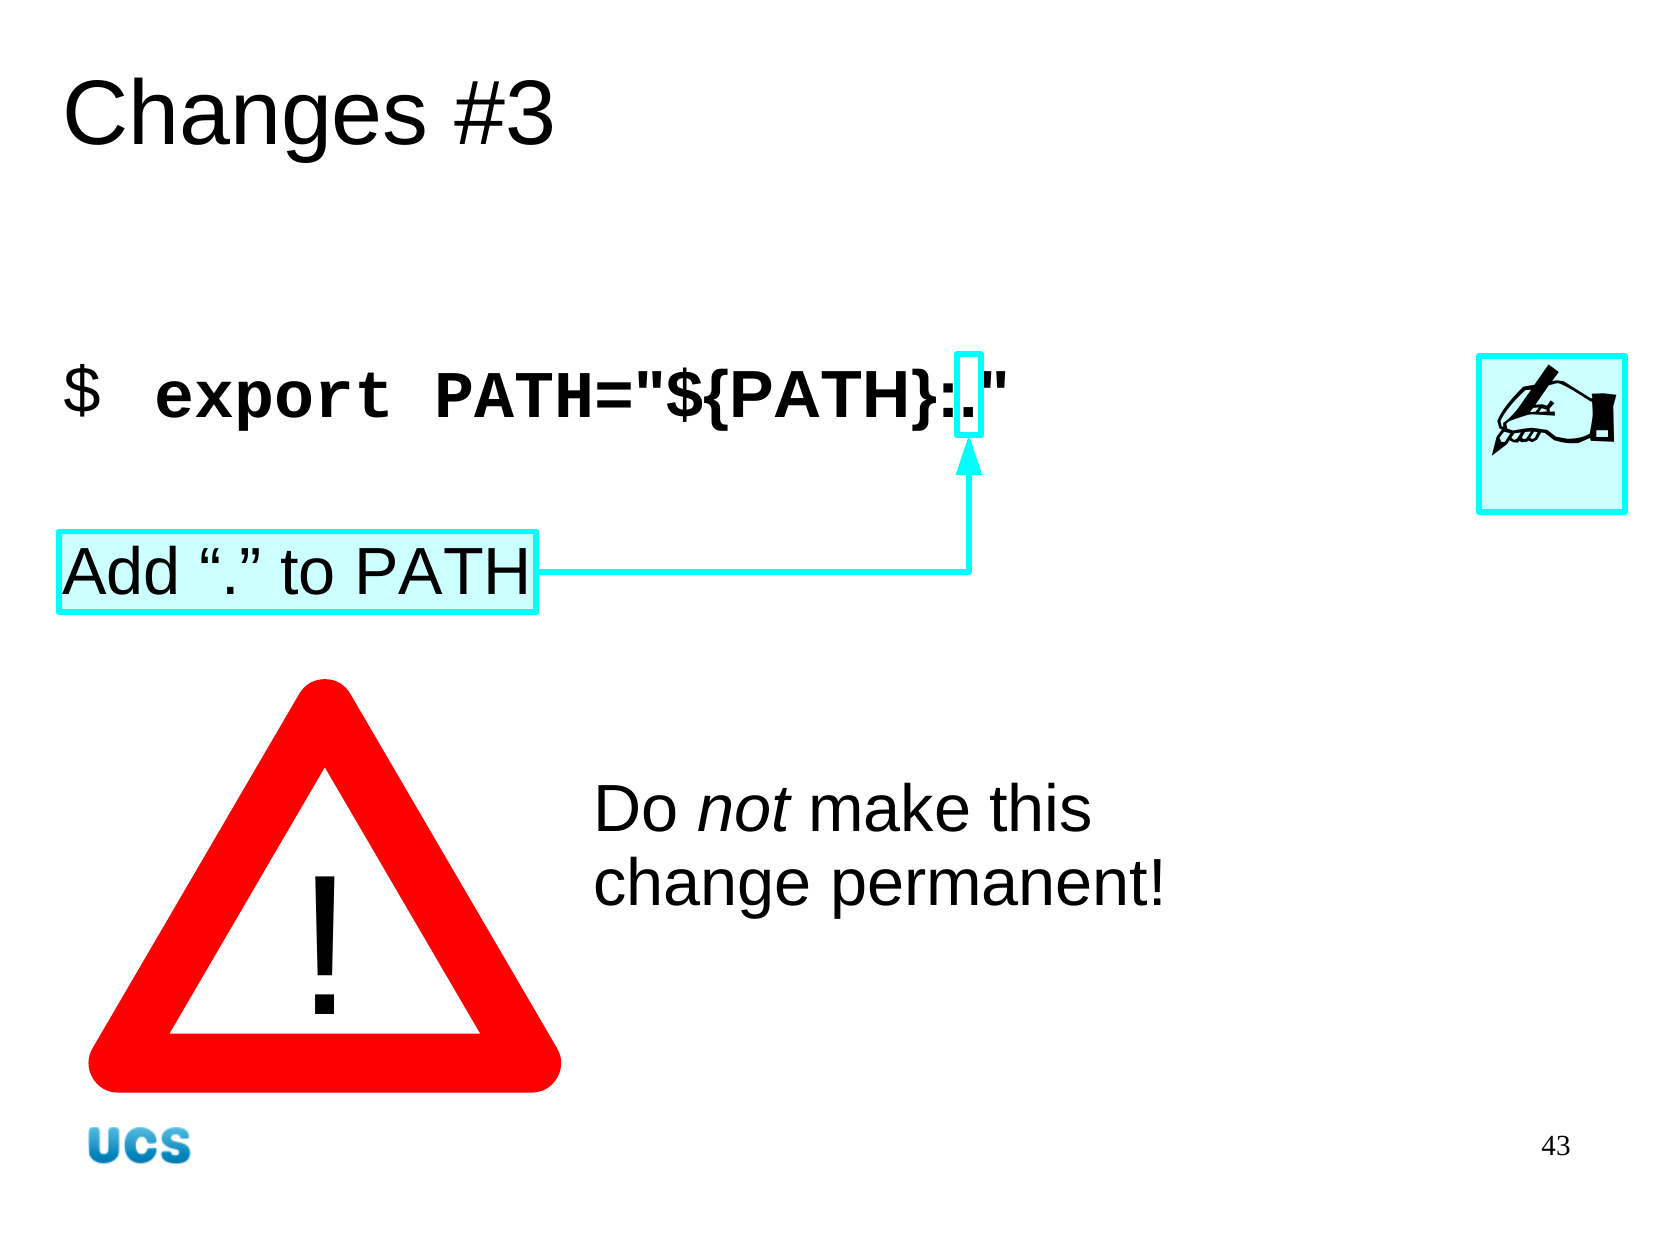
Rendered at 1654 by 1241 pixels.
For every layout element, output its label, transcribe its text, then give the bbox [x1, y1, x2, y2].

text_box $ [59, 354, 106, 436]
text_box Changes #3 [59, 59, 560, 168]
picture [88, 1126, 191, 1165]
text_box Do not make this change permanent! [590, 767, 1174, 924]
text_box " [984, 354, 1013, 436]
text_box export PATH="${PATH}: [151, 354, 963, 441]
text_box . [956, 354, 982, 436]
text_box  [1479, 355, 1625, 512]
text_box ! [118, 708, 532, 1064]
text_box Add “.” to PATH [59, 531, 537, 613]
